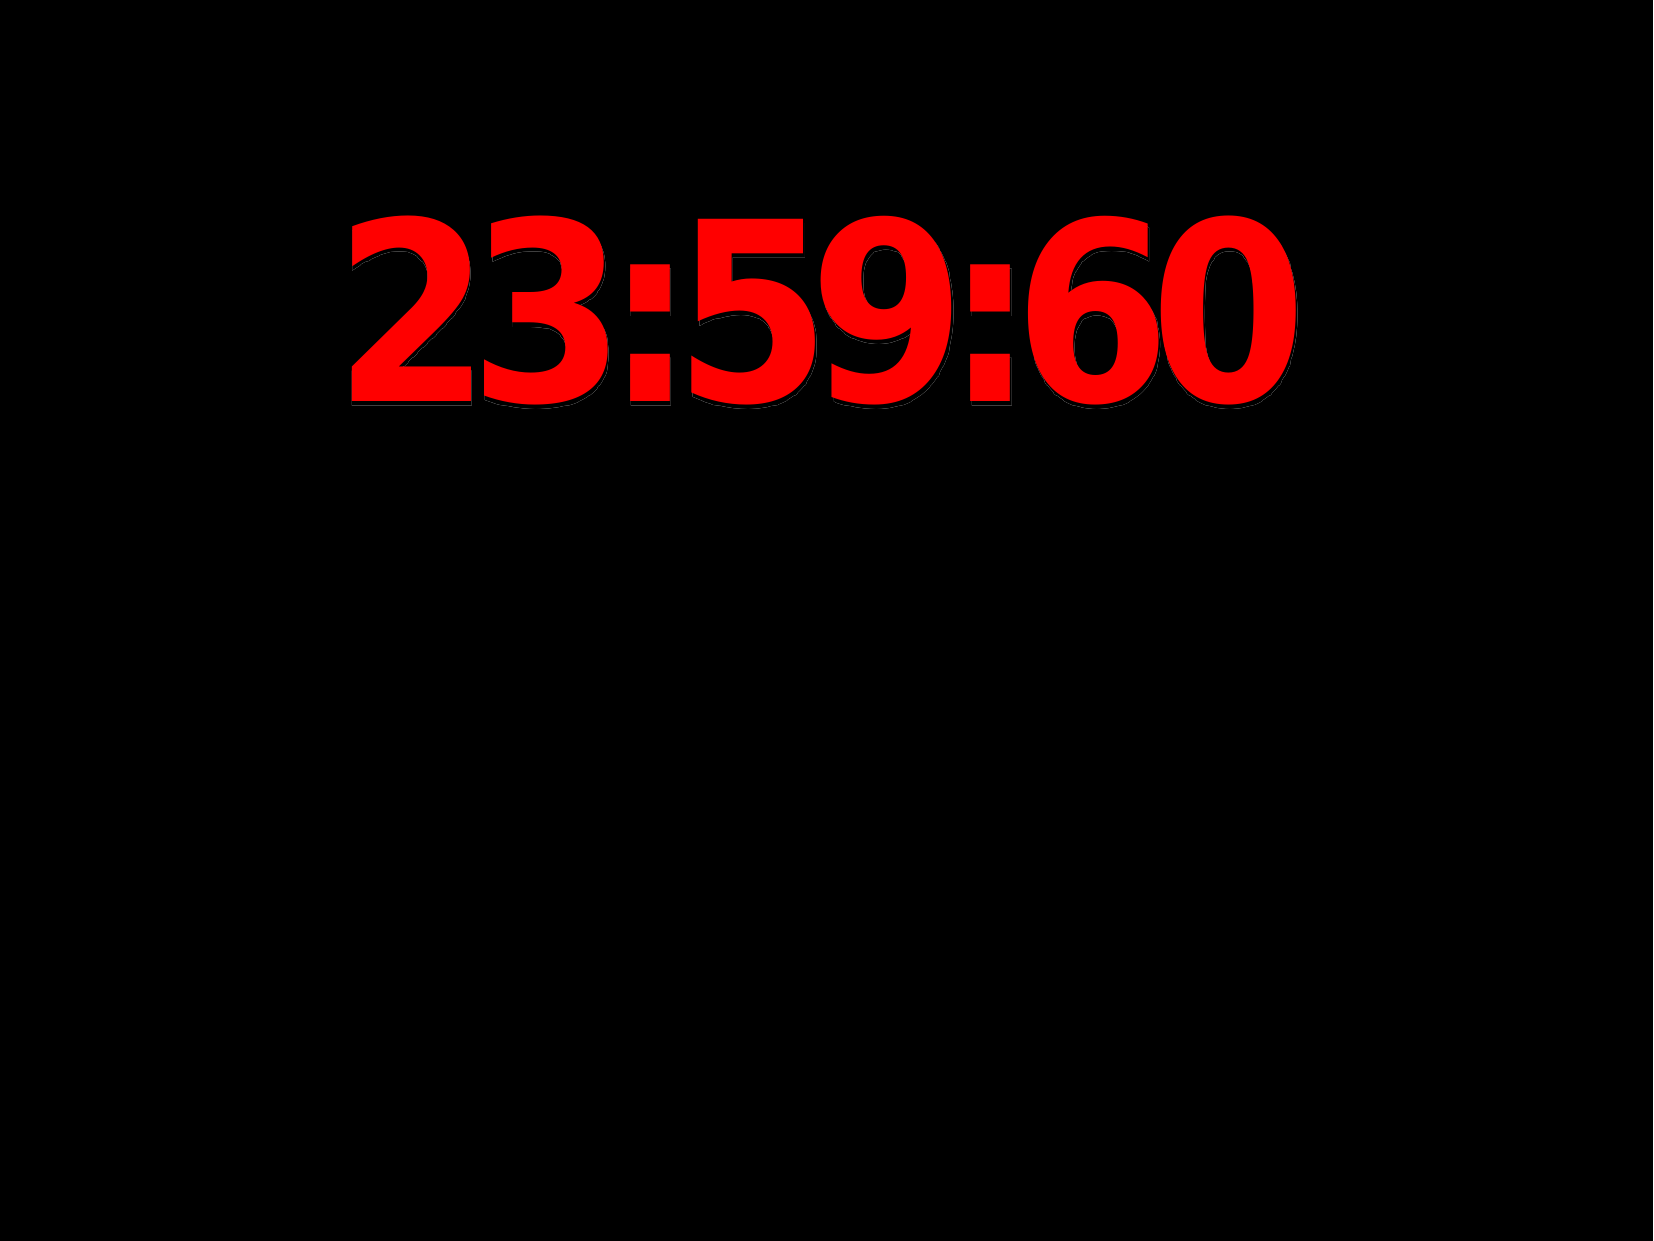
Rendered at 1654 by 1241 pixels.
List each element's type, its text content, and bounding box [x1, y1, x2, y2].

title 23:59:60 [57, 181, 1585, 449]
